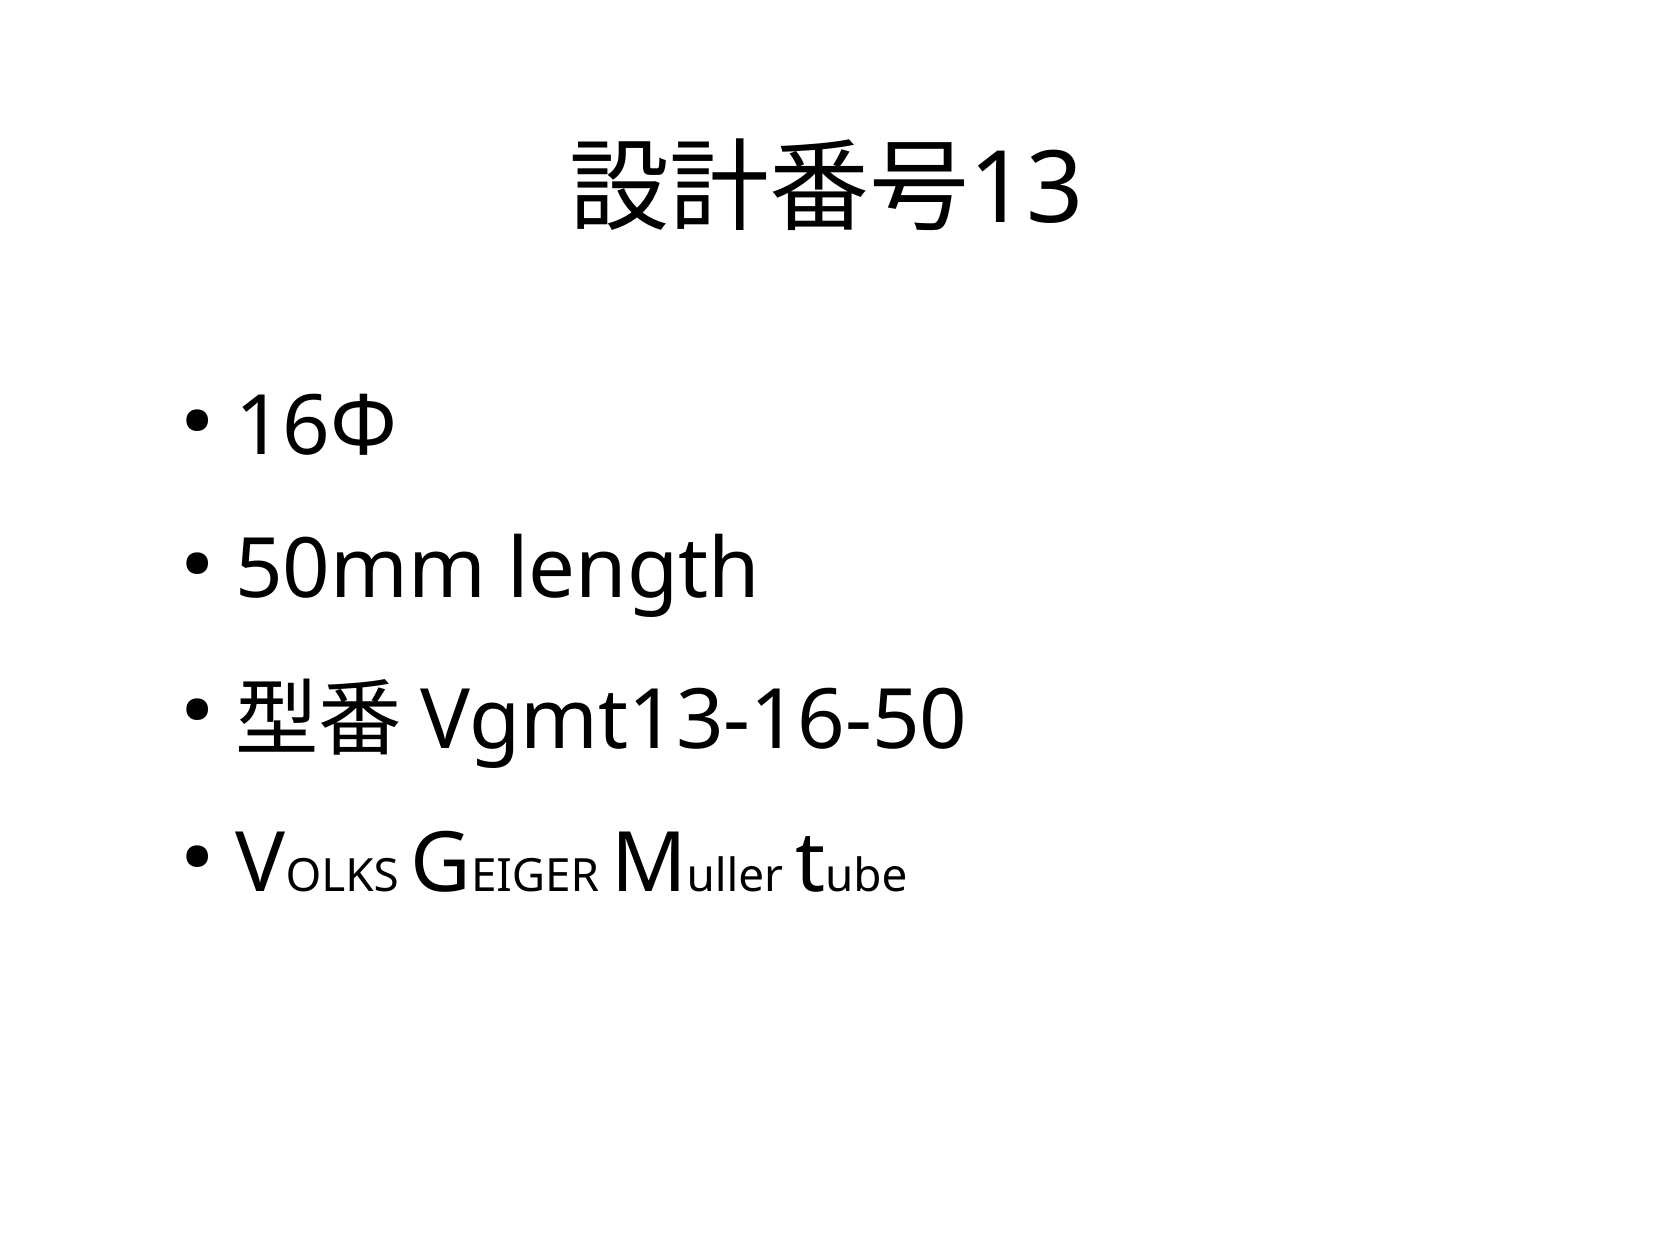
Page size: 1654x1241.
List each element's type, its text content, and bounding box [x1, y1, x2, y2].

list 16Φ 50mm length 型番 Vgmt13-16-50 VOLKS GEIGER Muller tube [164, 365, 1571, 1109]
title 設計番号13 [82, 56, 1571, 303]
